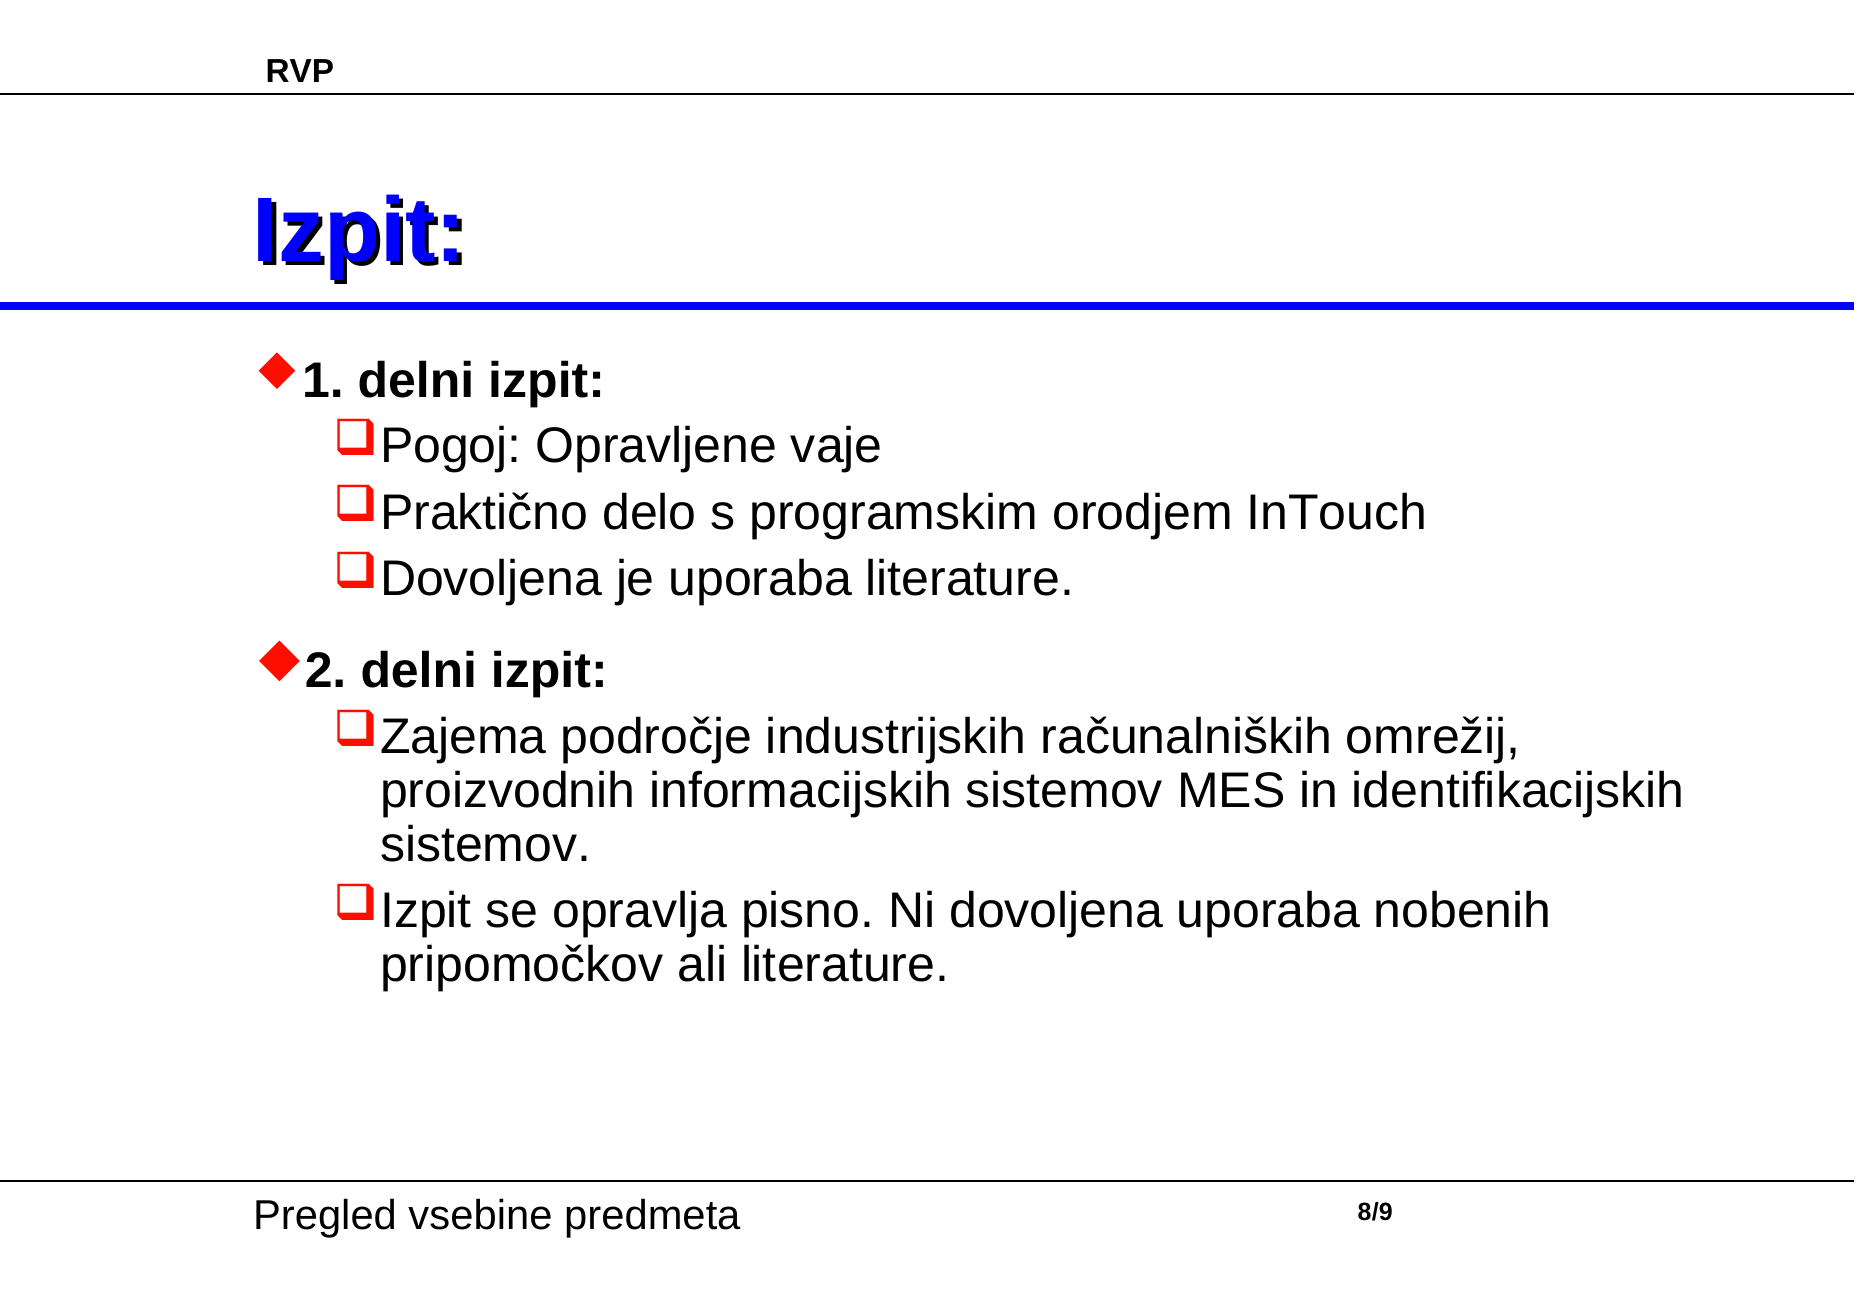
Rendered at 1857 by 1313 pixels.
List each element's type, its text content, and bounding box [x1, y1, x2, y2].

list 1. delni izpit: Pogoj: Opravljene vaje Praktično delo s programskim orodjem InTouch Dovoljena je uporaba literature. 2. delni izpit: Zajema področje industrijskih računalniških omrežij, proizvodnih informacijskih sistemov MES in identifikacijskih sistemov. Izpit se opravlja pisno. Ni dovoljena uporaba nobenih pripomočkov ali literature. [254, 347, 1754, 1132]
title Izpit: [252, 143, 1629, 282]
